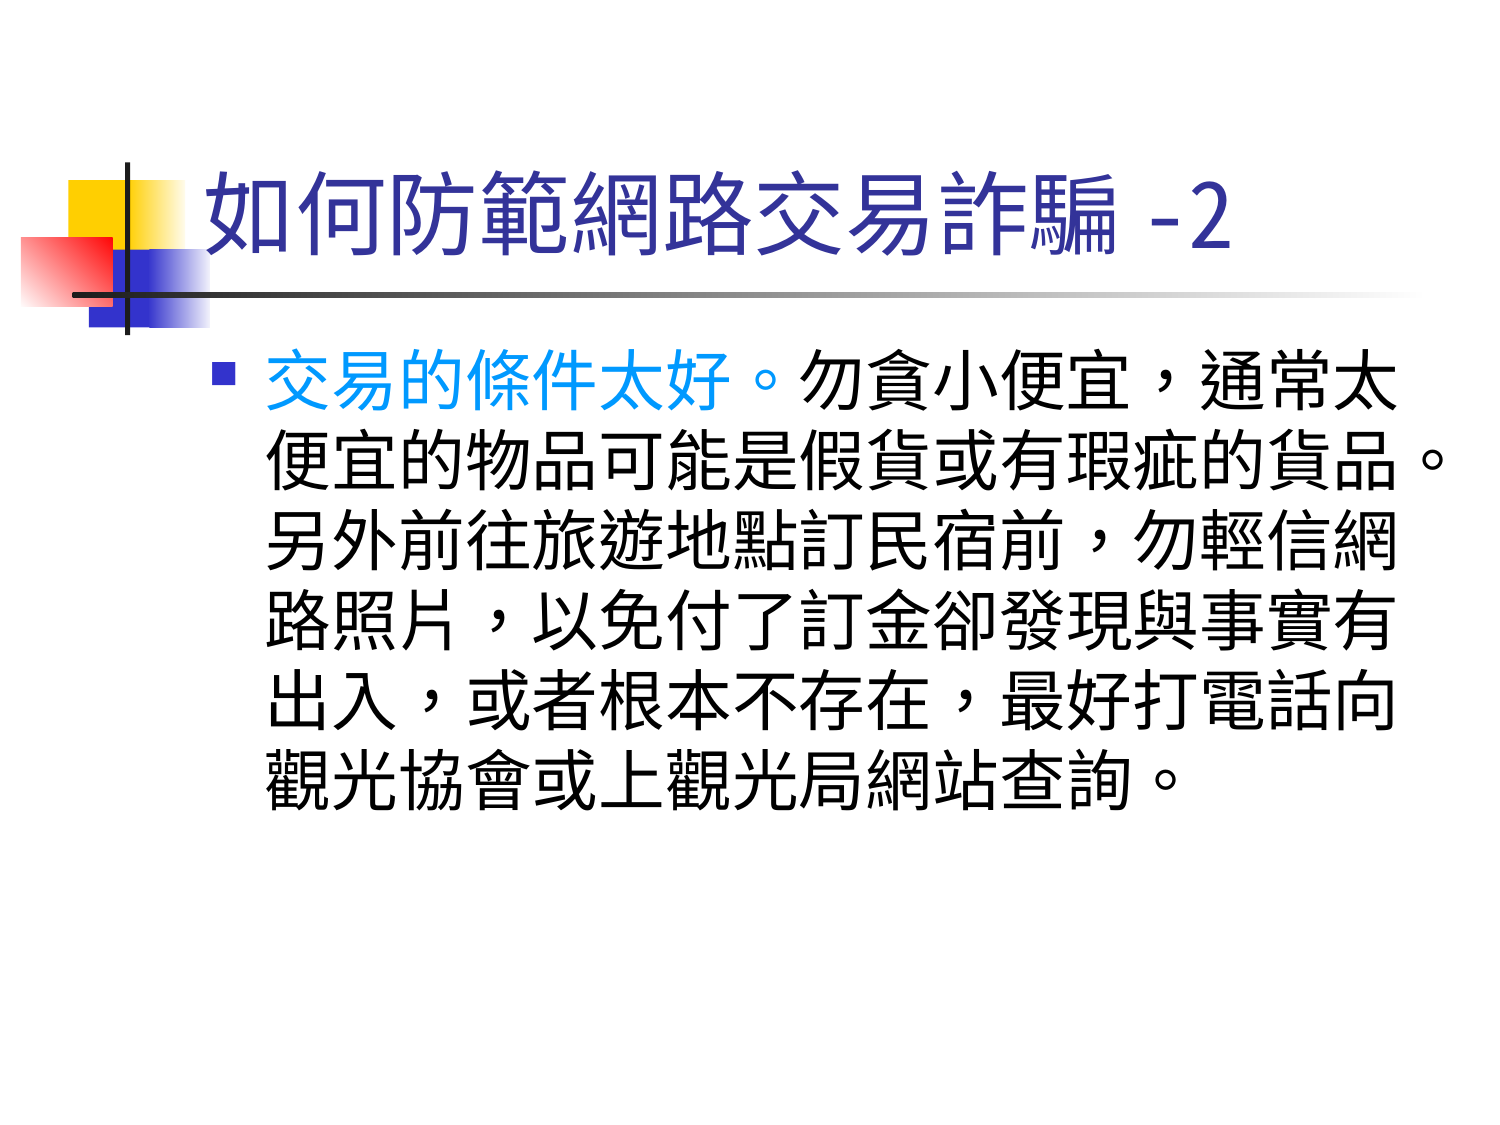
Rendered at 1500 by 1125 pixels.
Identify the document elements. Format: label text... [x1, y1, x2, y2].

list 交易的條件太好。勿貪小便宜，通常太便宜的物品可能是假貨或有瑕疵的貨品。另外前往旅遊地點訂民宿前，勿輕信網路照片，以免付了訂金卻發現與事實有出入，或者根本不存在，最好打電話向觀光協會或上觀光局網站查詢。 [193, 331, 1469, 1007]
title 如何防範網路交易詐騙-2 [188, 35, 1468, 276]
